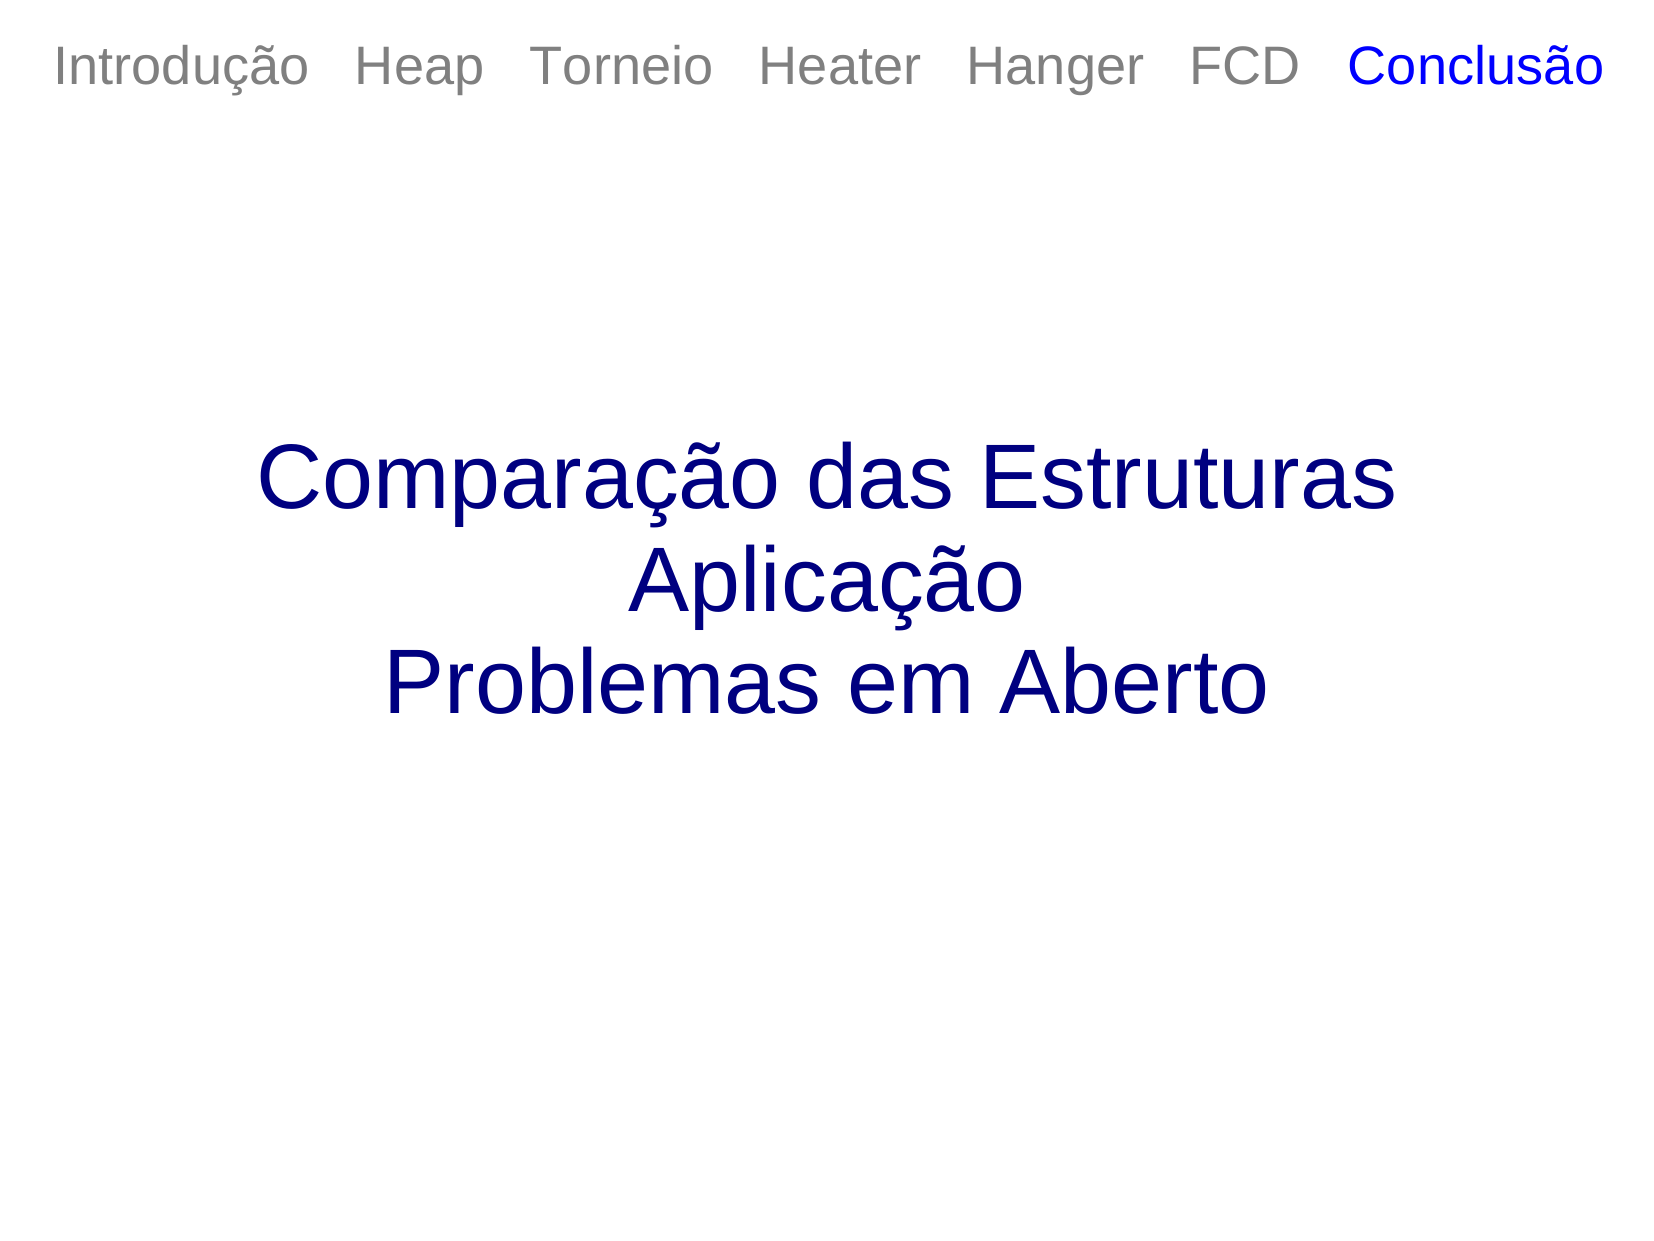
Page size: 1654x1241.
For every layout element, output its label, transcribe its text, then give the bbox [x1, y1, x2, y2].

text_box Introdução Heap Torneio Heater Hanger FCD Conclusão [30, 35, 1629, 97]
title Comparação das Estruturas Aplicação Problemas em Aberto [121, 425, 1534, 734]
